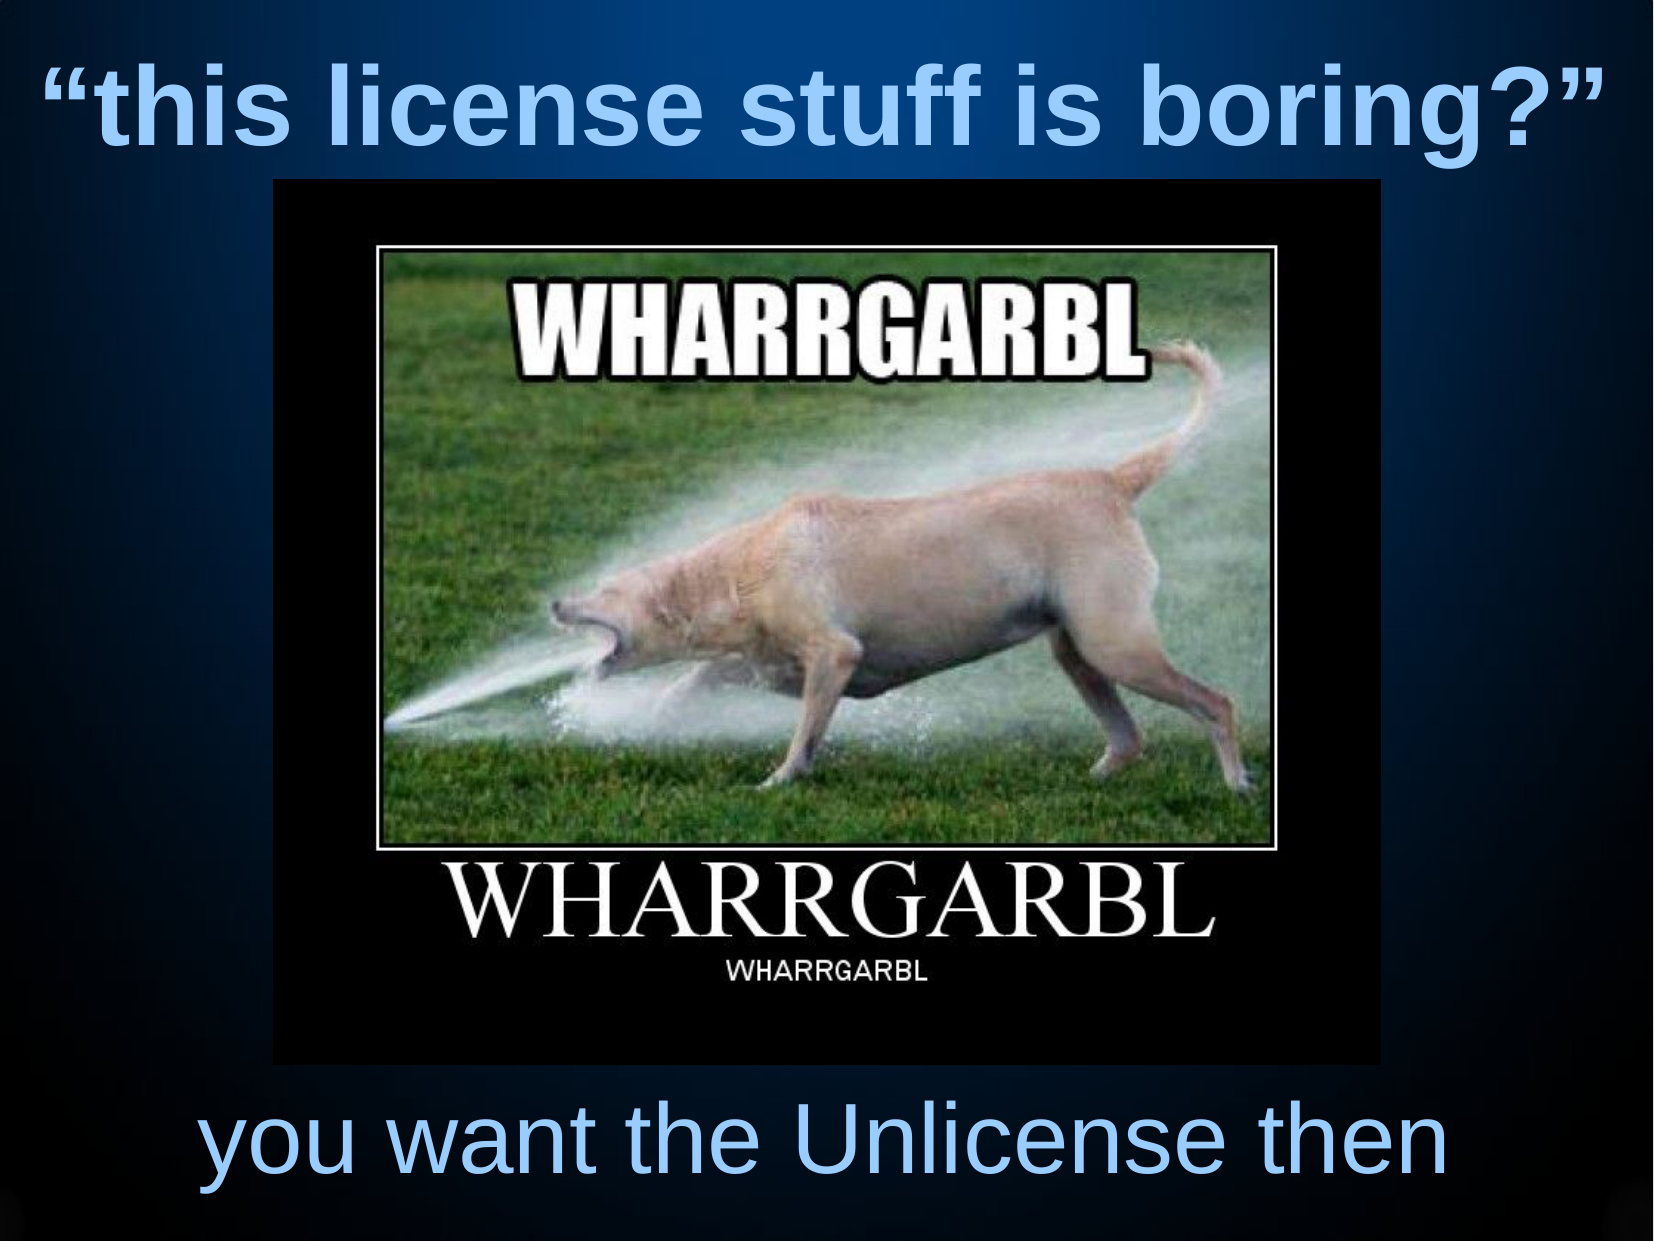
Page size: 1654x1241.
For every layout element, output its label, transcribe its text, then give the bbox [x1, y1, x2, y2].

title “this license stuff is boring?” [0, 2, 1651, 211]
title you want the Unlicense then [0, 1035, 1651, 1241]
picture [0, 0, 1654, 1241]
